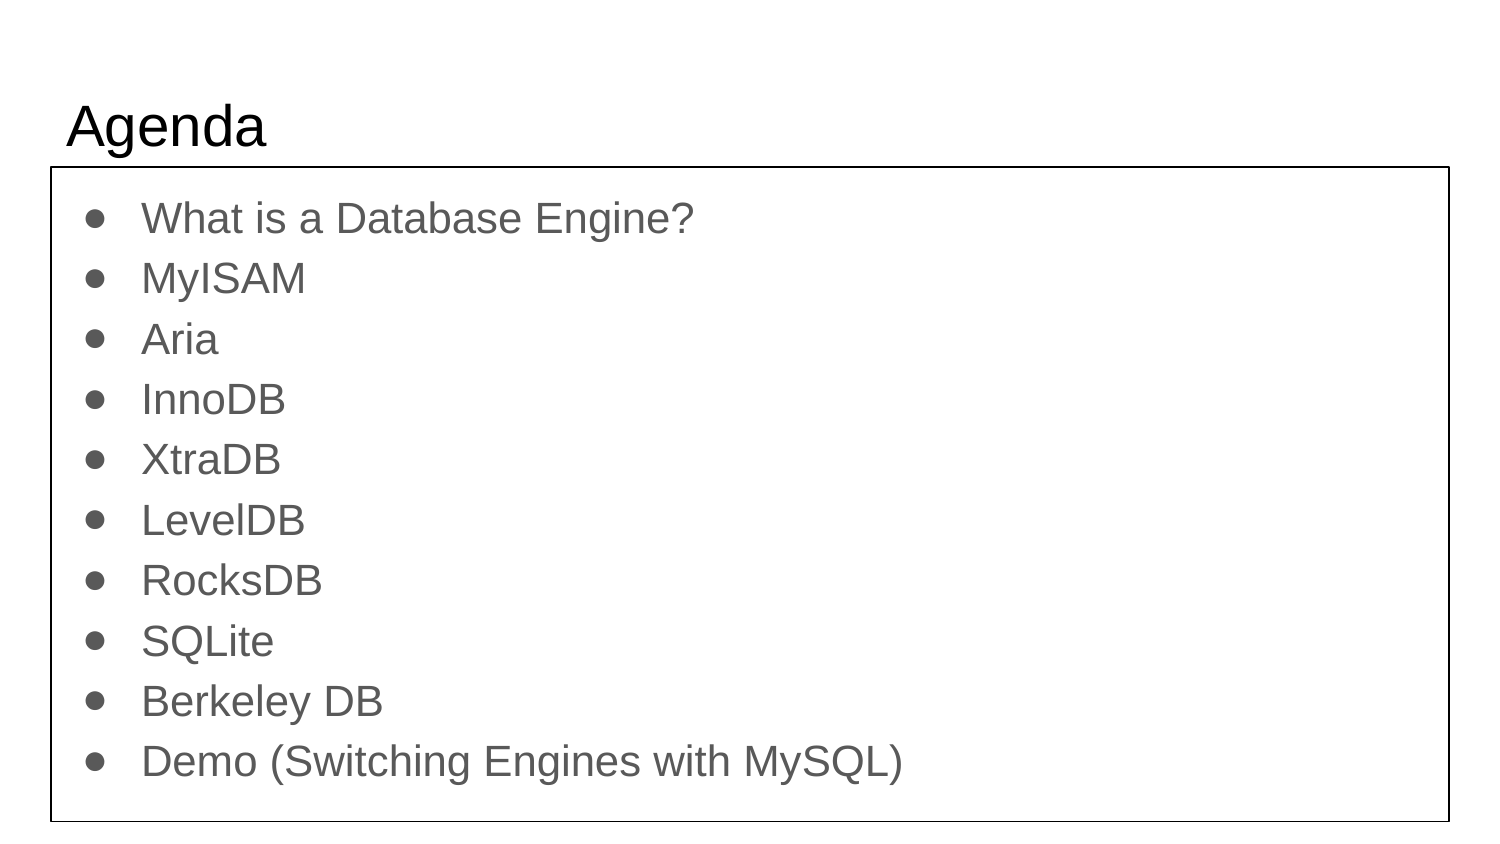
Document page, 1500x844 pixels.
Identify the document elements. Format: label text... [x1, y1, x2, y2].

list What is a Database Engine? MyISAM Aria InnoDB XtraDB LevelDB RocksDB SQLite Berkeley DB Demo (Switching Engines with MySQL) [51, 166, 1449, 822]
title Agenda [51, 72, 1449, 166]
